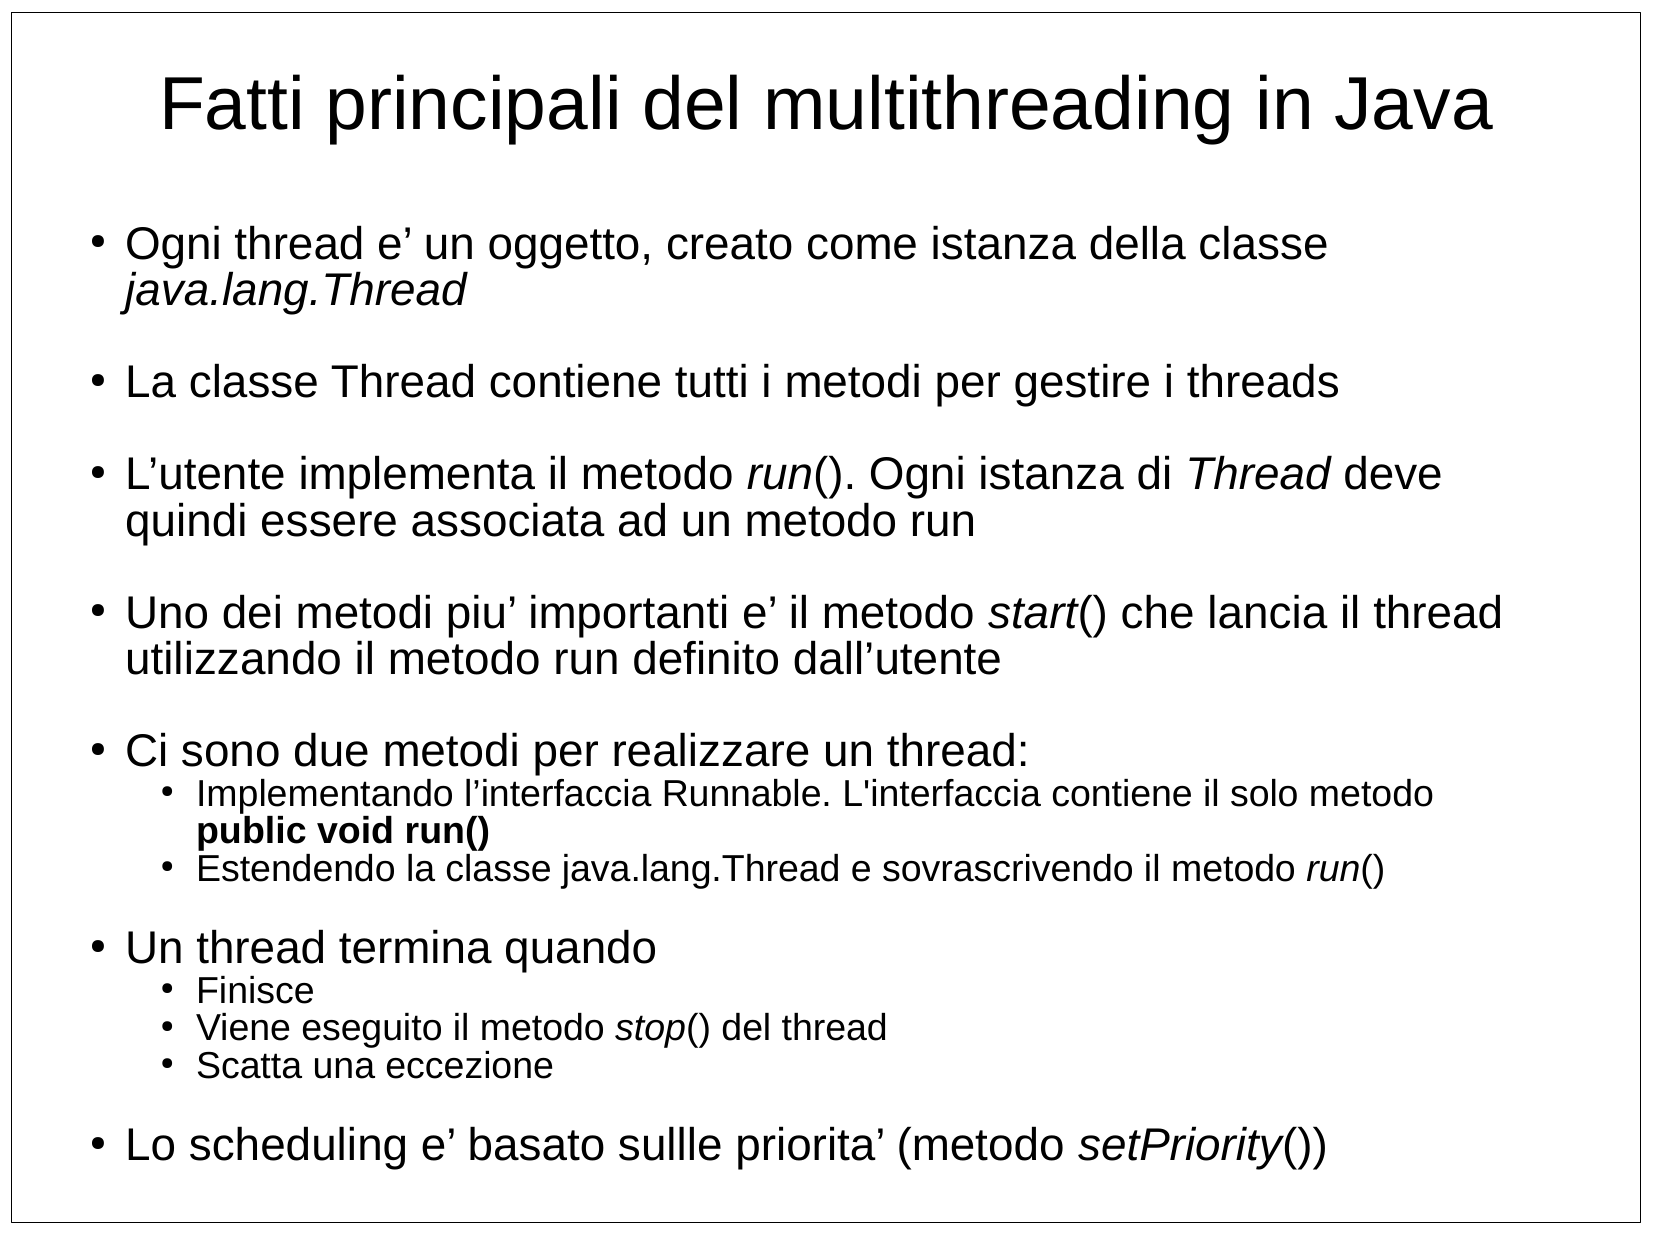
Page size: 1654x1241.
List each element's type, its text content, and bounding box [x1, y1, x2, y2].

text_box Ogni thread e’ un oggetto, creato come istanza della classe java.lang.Thread La classe Thread contiene tutti i metodi per gestire i threads L’utente implementa il metodo run(). Ogni istanza di Thread deve quindi essere associata ad un metodo run Uno dei metodi piu’ importanti e’ il metodo start() che lancia il thread utilizzando il metodo run definito dall’utente Ci sono due metodi per realizzare un thread: Implementando l’interfaccia Runnable. L'interfaccia contiene il solo metodo public void run() Estendendo la classe java.lang.Thread e sovrascrivendo il metodo run() Un thread termina quando Finisce Viene eseguito il metodo stop() del thread Scatta una eccezione Lo scheduling e’ basato sullle priorita’ (metodo setPriority()) [75, 215, 1576, 1197]
text_box Fatti principali del multithreading in Java [82, 0, 1571, 204]
